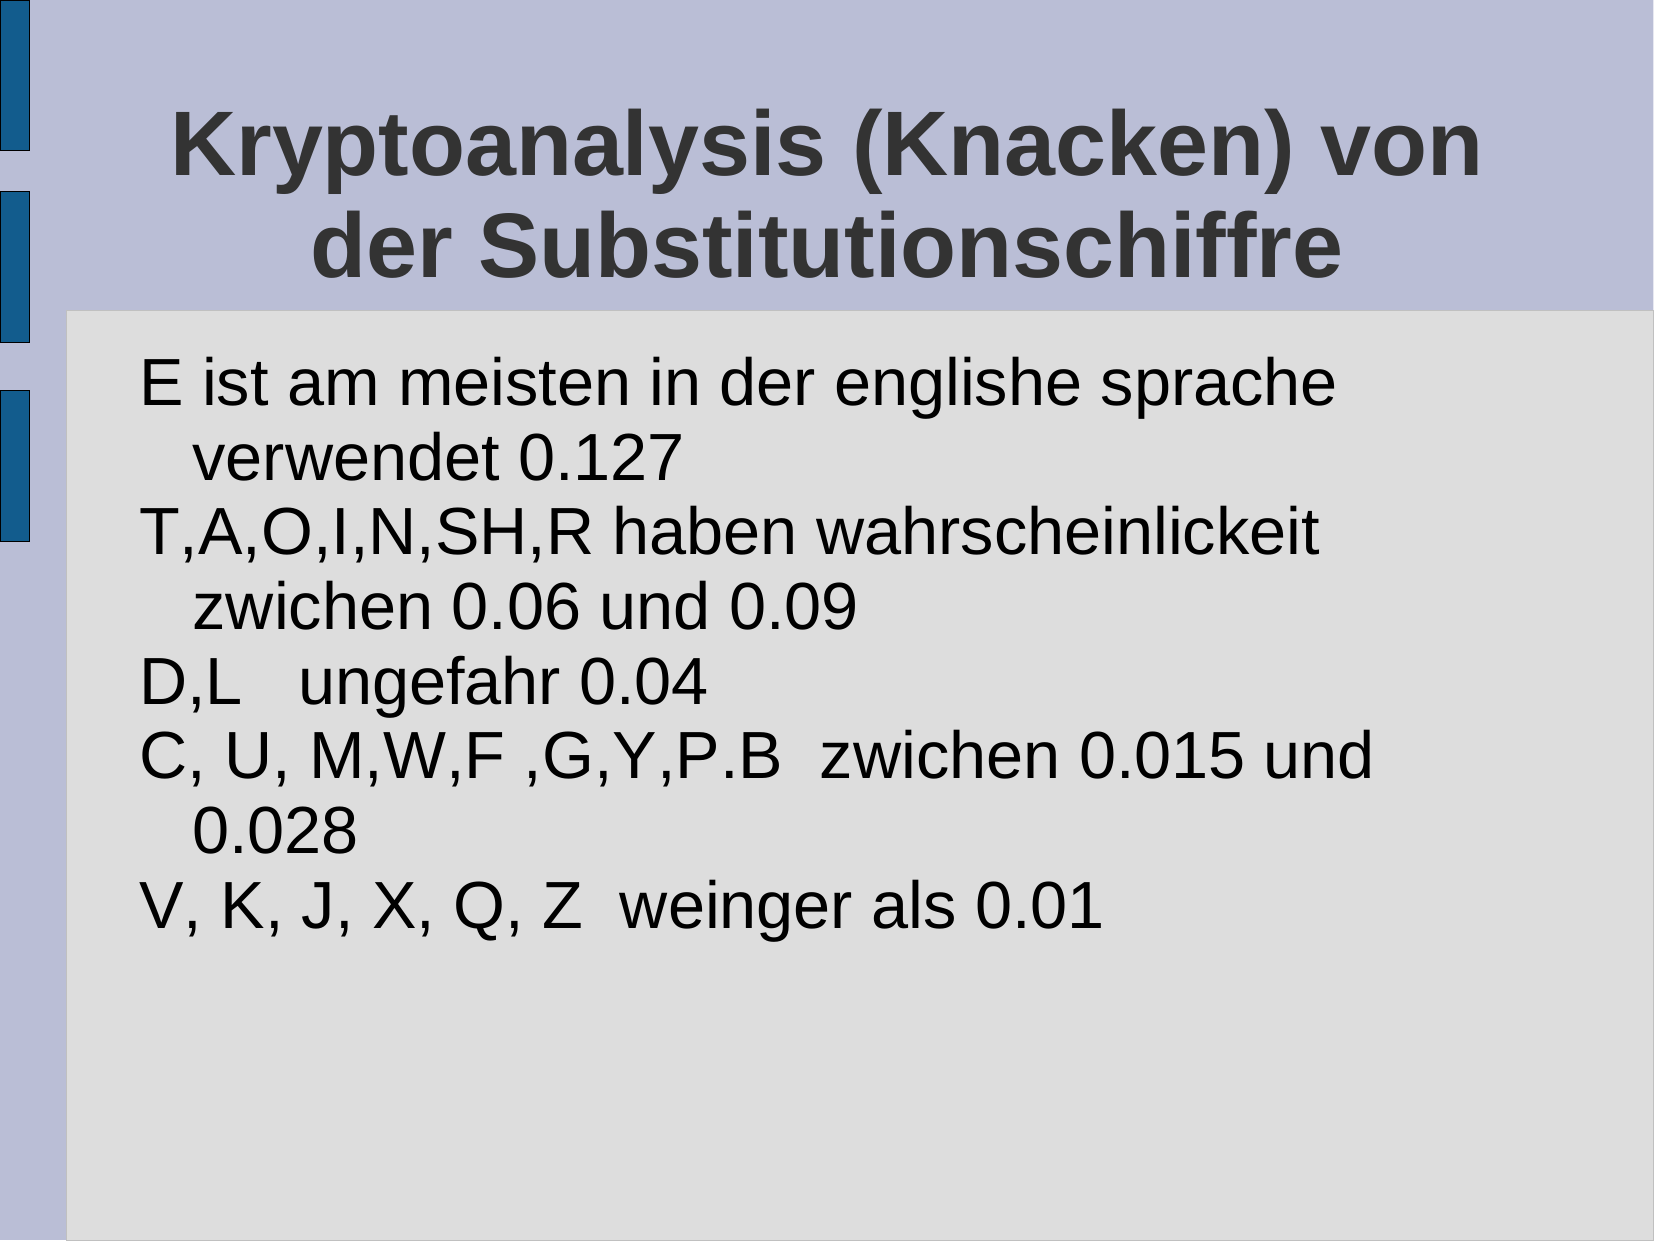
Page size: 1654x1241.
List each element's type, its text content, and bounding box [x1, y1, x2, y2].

list E ist am meisten in der englishe sprache verwendet 0.127 T,A,O,I,N,SH,R haben wahrscheinlickeit zwichen 0.06 und 0.09 D,L ungefahr 0.04 C, U, M,W,F ,G,Y,P.B zwichen 0.015 und 0.028 V, K, J, X, Q, Z weinger als 0.01 [121, 344, 1534, 1127]
title Kryptoanalysis (Knacken) von der Substitutionschiffre [121, 76, 1534, 313]
